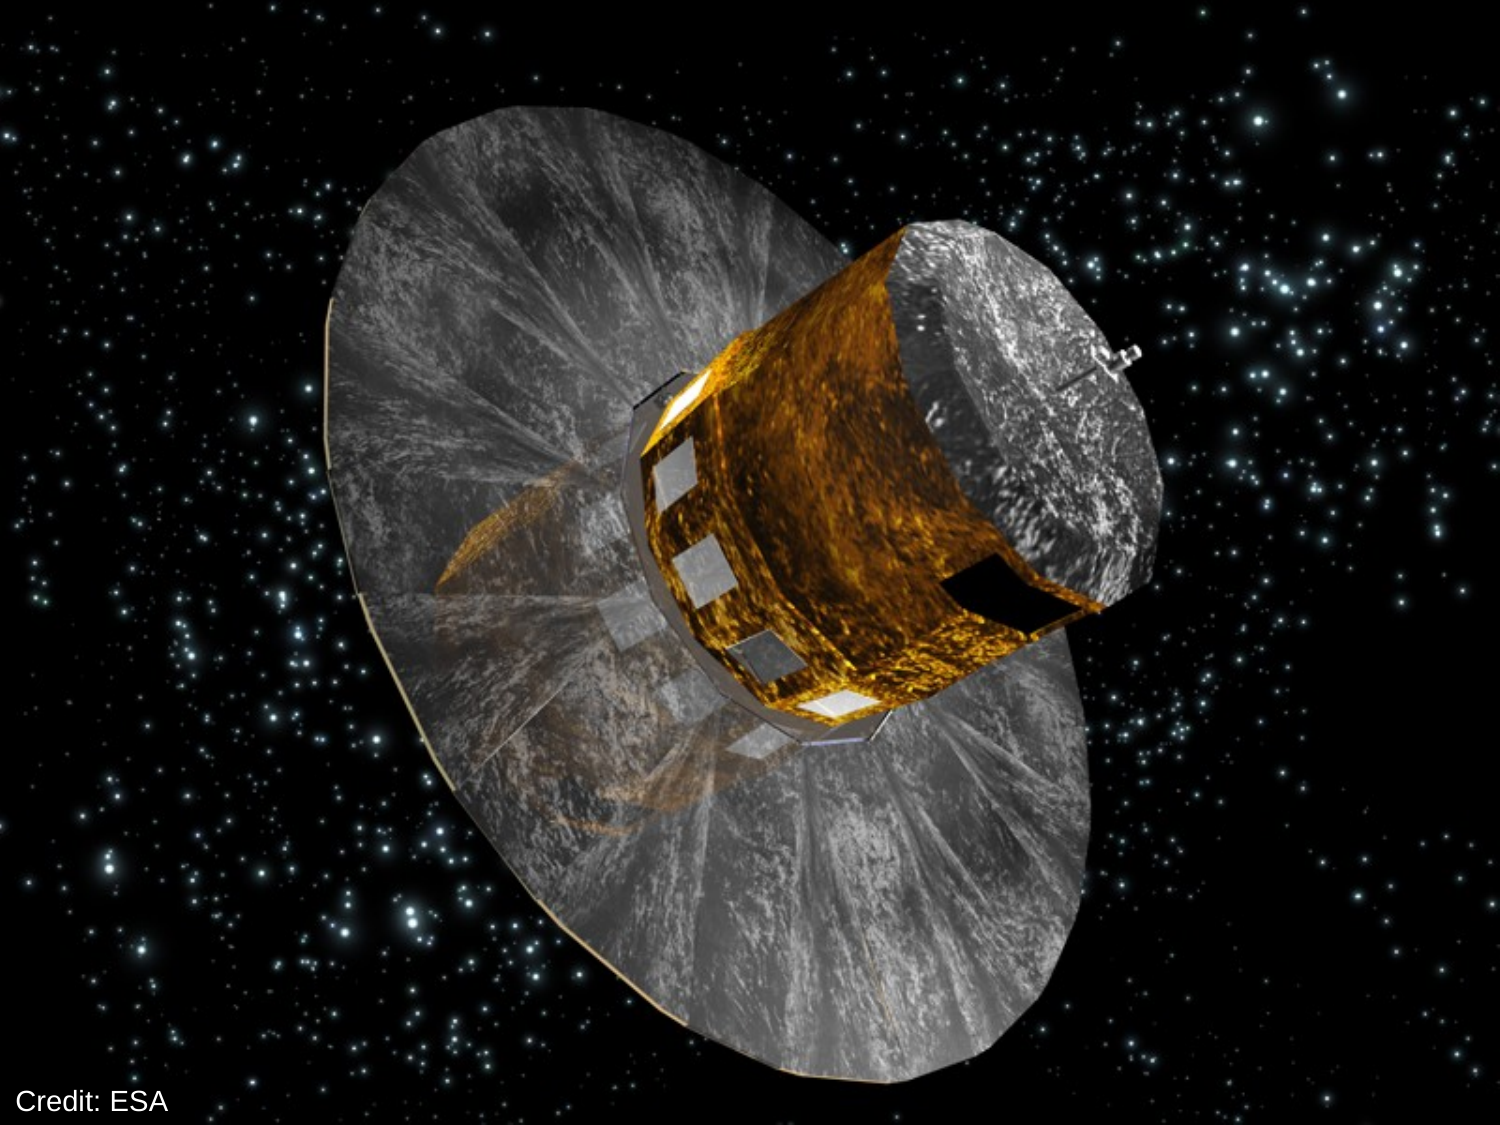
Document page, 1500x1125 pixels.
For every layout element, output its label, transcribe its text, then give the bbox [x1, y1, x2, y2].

picture [0, 0, 1500, 1125]
text_box Credit: ESA [0, 1074, 184, 1125]
